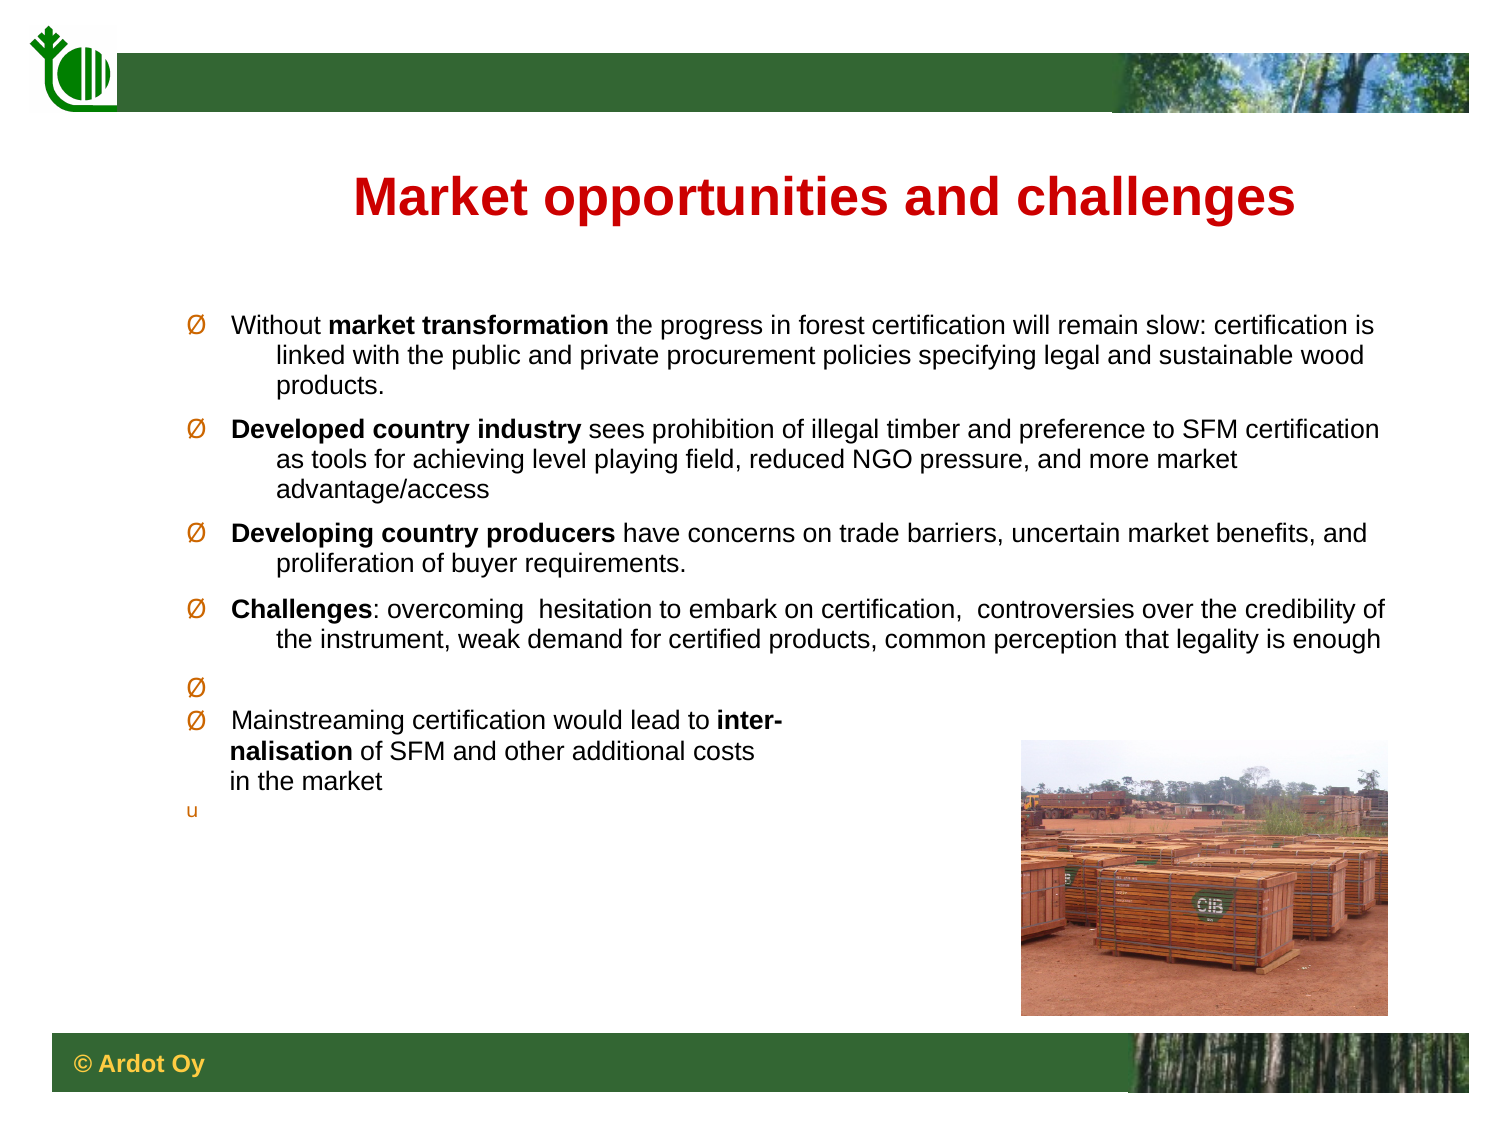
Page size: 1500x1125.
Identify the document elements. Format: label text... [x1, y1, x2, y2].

title Market opportunities and challenges [239, 137, 1413, 250]
picture [1021, 740, 1388, 1016]
list Without market transformation the progress in forest certification will remain slow: certification is linked with the public and private procurement policies specifying legal and sustainable wood products. Developed country industry sees prohibition of illegal timber and preference to SFM certification as tools for achieving level playing field, reduced NGO pressure, and more market advantage/access Developing country producers have concerns on trade barriers, uncertain market benefits, and proliferation of buyer requirements. Challenges: overcoming hesitation to embark on certification, controversies over the credibility of the instrument, weak demand for certified products, common perception that legality is enough Mainstreaming certification would lead to inter- nalisation of SFM and other additional costs in the market [171, 302, 1420, 835]
